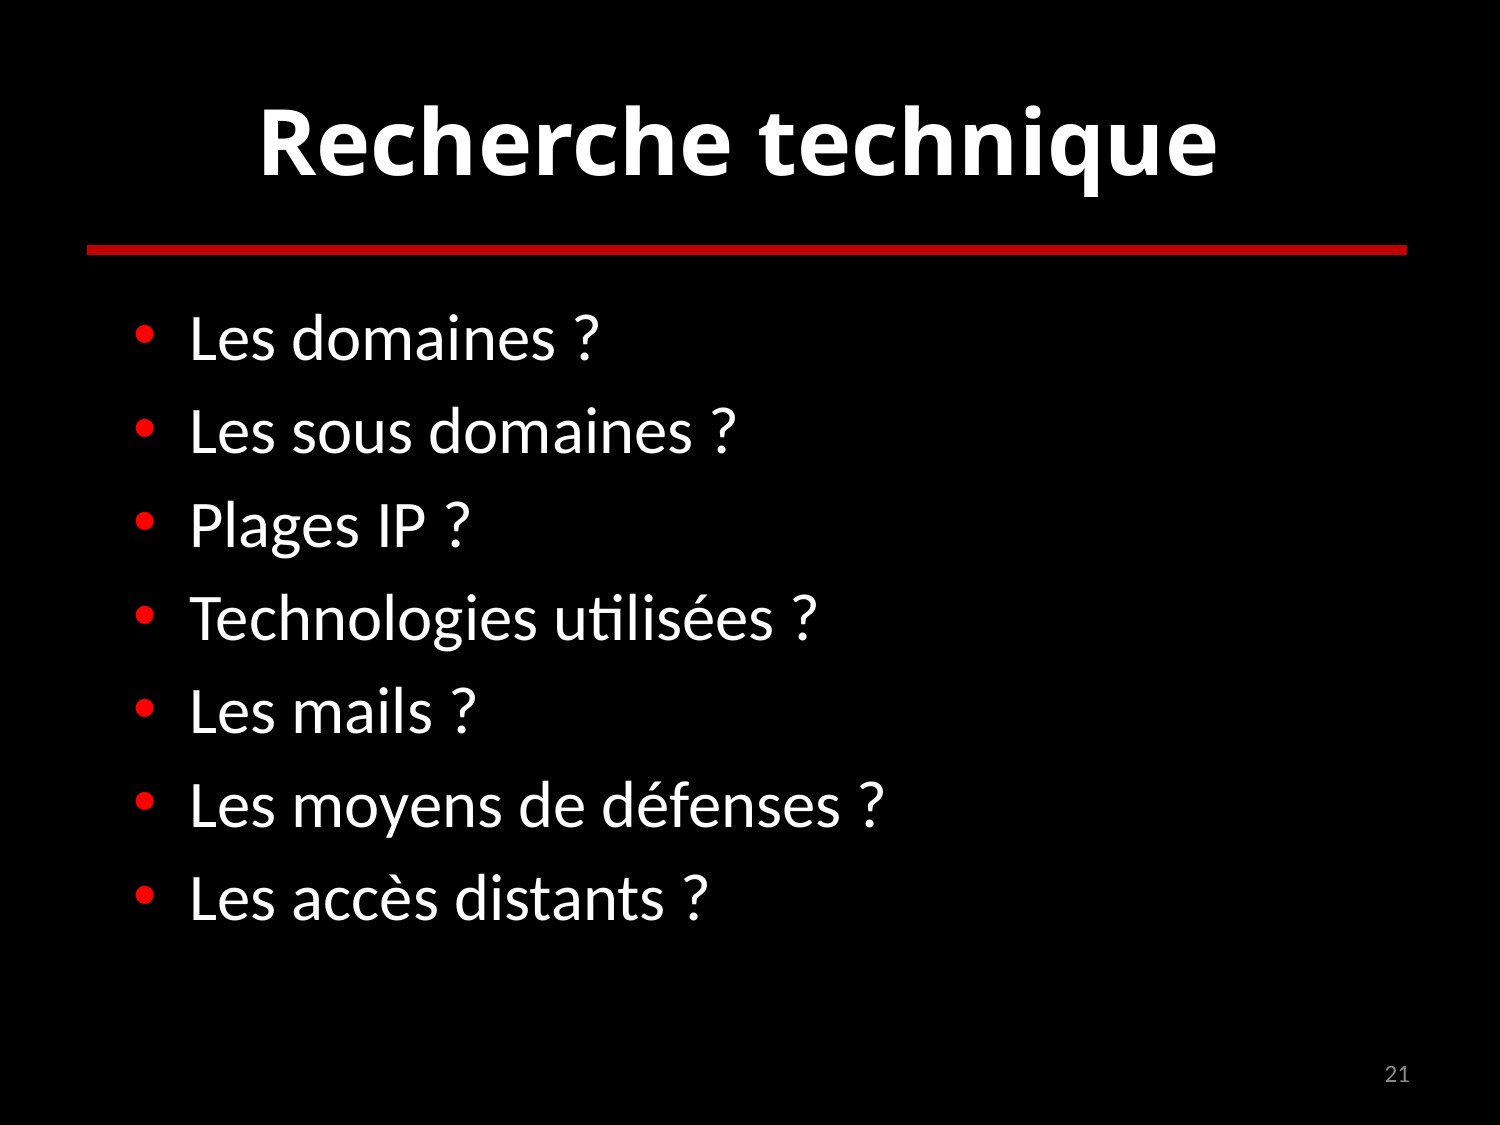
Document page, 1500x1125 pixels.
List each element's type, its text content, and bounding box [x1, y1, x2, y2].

title Recherche technique [75, 45, 1425, 233]
list Les domaines ? Les sous domaines ? Plages IP ? Technologies utilisées ? Les mails ? Les moyens de défenses ? Les accès distants ? [118, 286, 1087, 1016]
slide_number <numéro> [1074, 1042, 1425, 1103]
